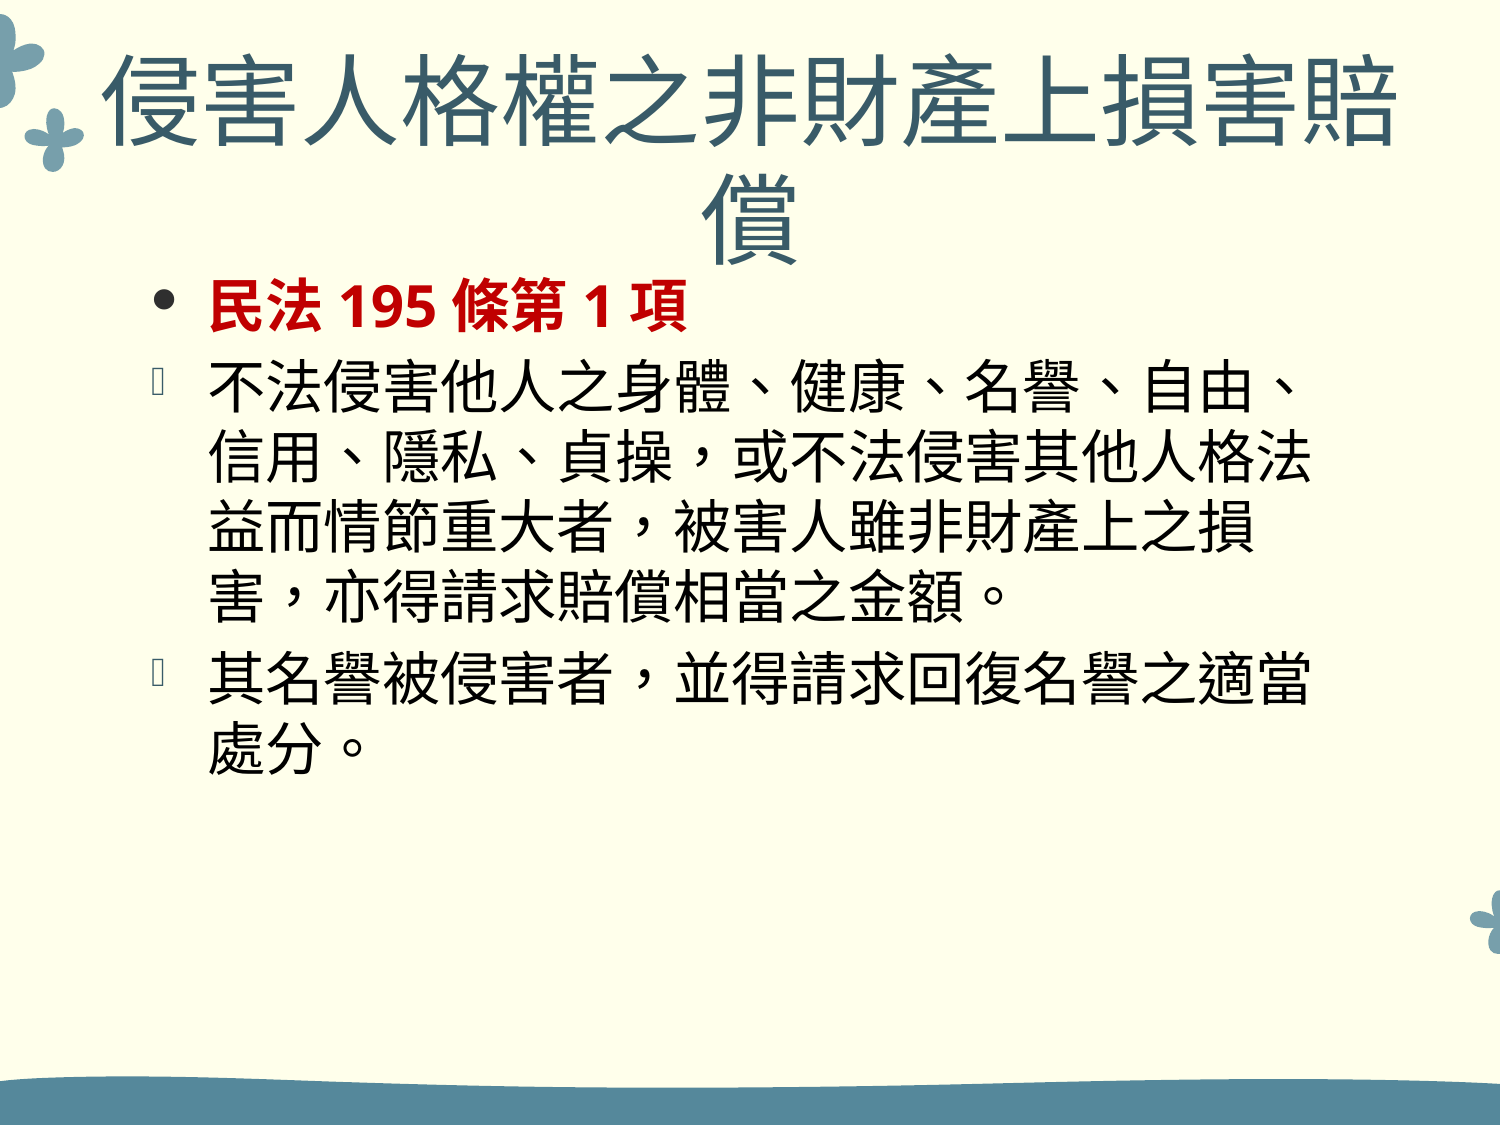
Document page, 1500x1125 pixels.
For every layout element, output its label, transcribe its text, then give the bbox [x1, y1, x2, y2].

text_box [24, 108, 84, 172]
text_box [0, 1076, 1500, 1125]
text_box [1469, 890, 1500, 954]
title 侵害人格權之非財產上損害賠償 [71, 54, 1430, 262]
text_box [0, 14, 45, 108]
list 民法195條第1項 不法侵害他人之身體、健康、名譽、自由、信用、隱私、貞操，或不法侵害其他人格法益而情節重大者，被害人雖非財產上之損害，亦得請求賠償相當之金額。 其名譽被侵害者，並得請求回復名譽之適當處分。 [136, 261, 1365, 923]
